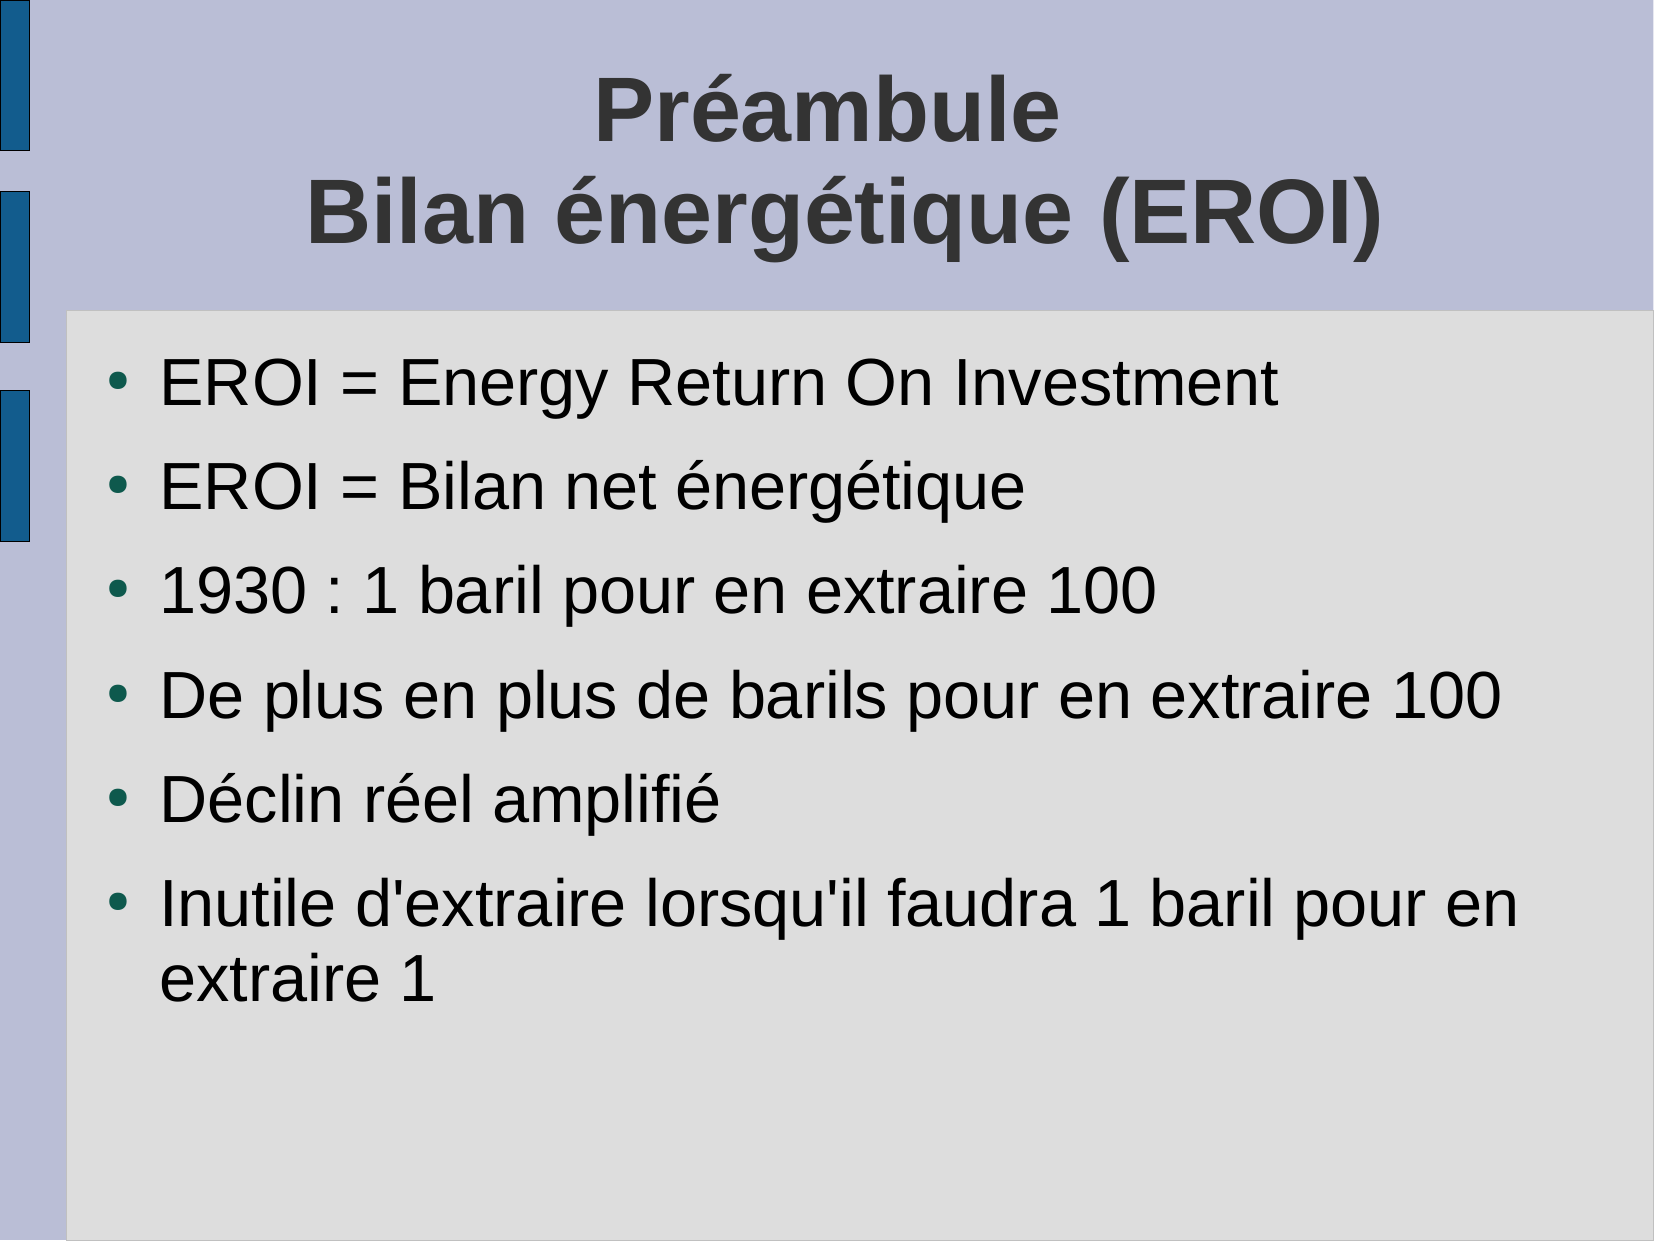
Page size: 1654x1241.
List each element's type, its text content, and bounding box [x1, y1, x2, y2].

title Préambule Bilan énergétique (EROI) [121, 57, 1534, 265]
list EROI = Energy Return On Investment EROI = Bilan net énergétique 1930 : 1 baril pour en extraire 100 De plus en plus de barils pour en extraire 100 Déclin réel amplifié Inutile d'extraire lorsqu'il faudra 1 baril pour en extraire 1 [88, 344, 1534, 1127]
